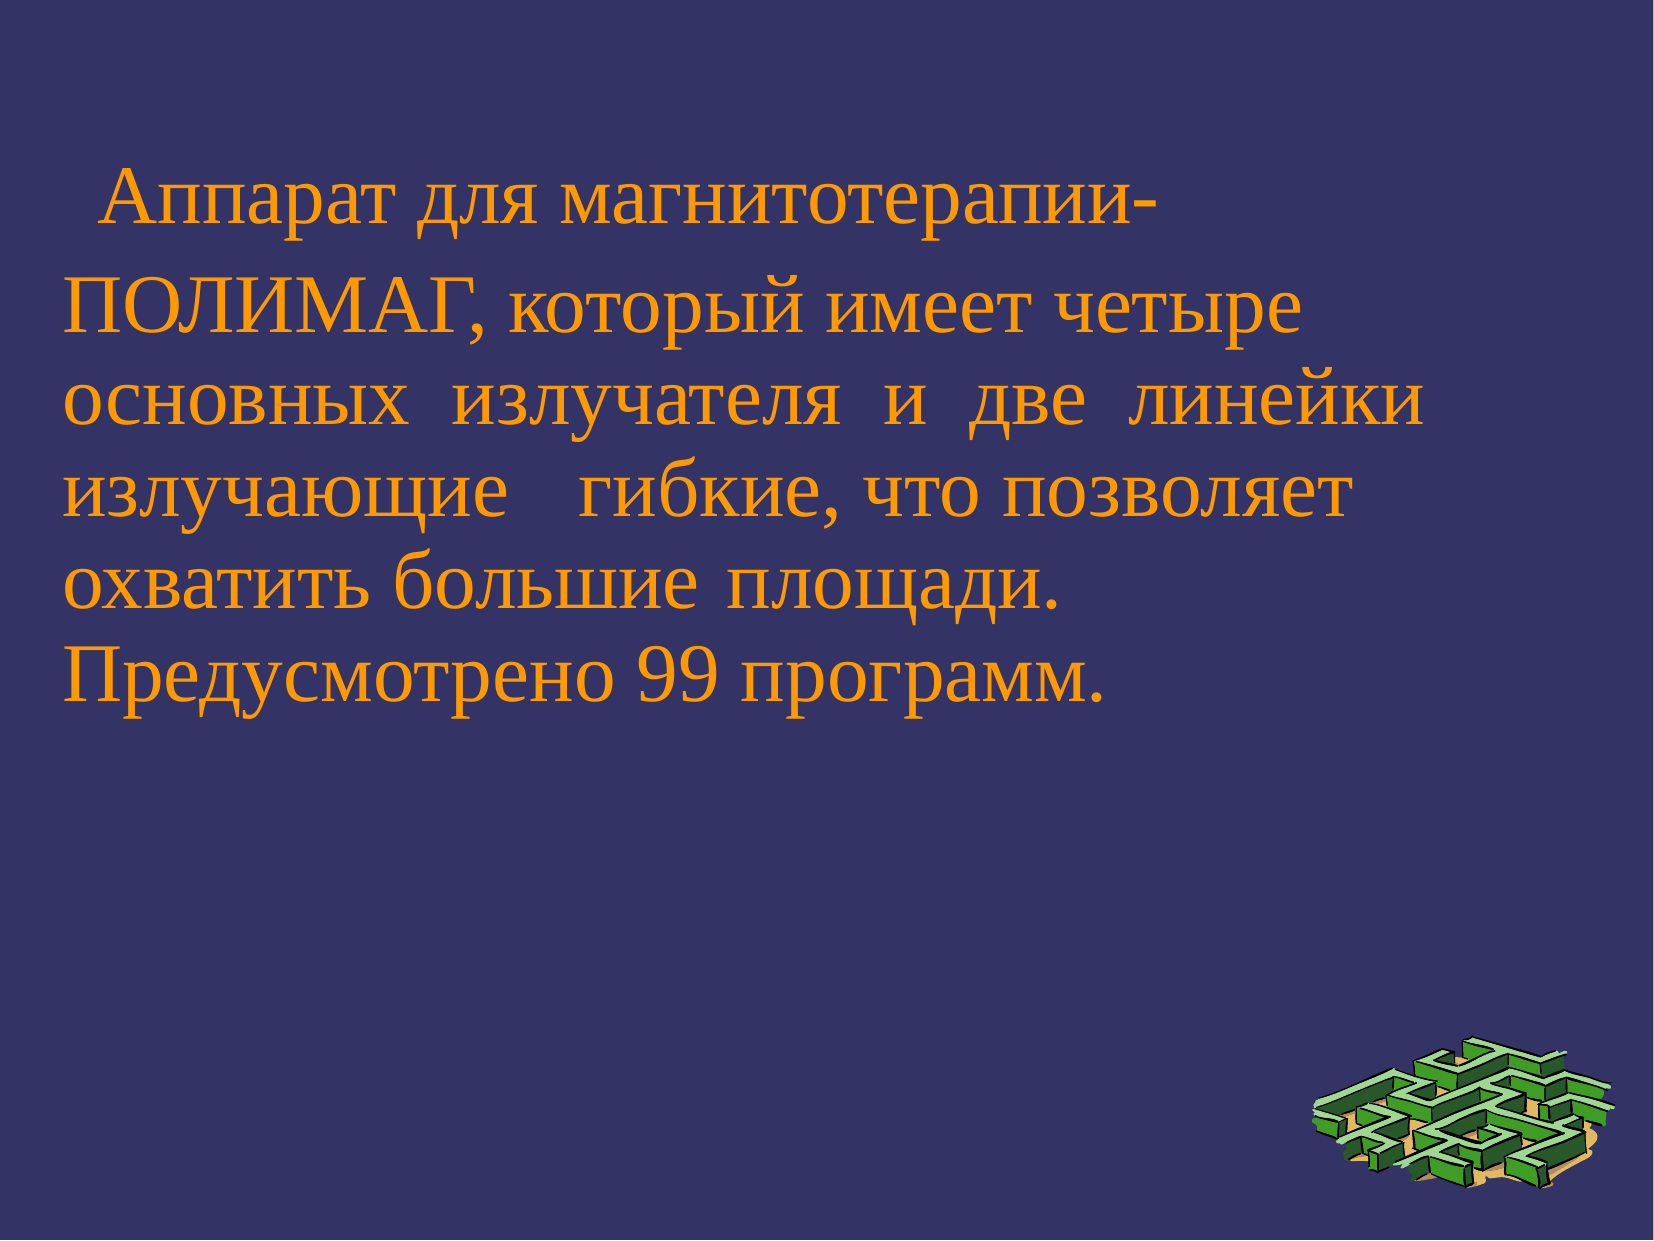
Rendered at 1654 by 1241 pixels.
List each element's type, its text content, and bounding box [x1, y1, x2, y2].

text_box Аппарат для магнитотерапии- ПОЛИМАГ, который имеет четыре основных излучателя и две линейки излучающие гибкие, что позволяет охватить большие площади. Предусмотрено 99 программ. [47, 141, 1595, 1075]
